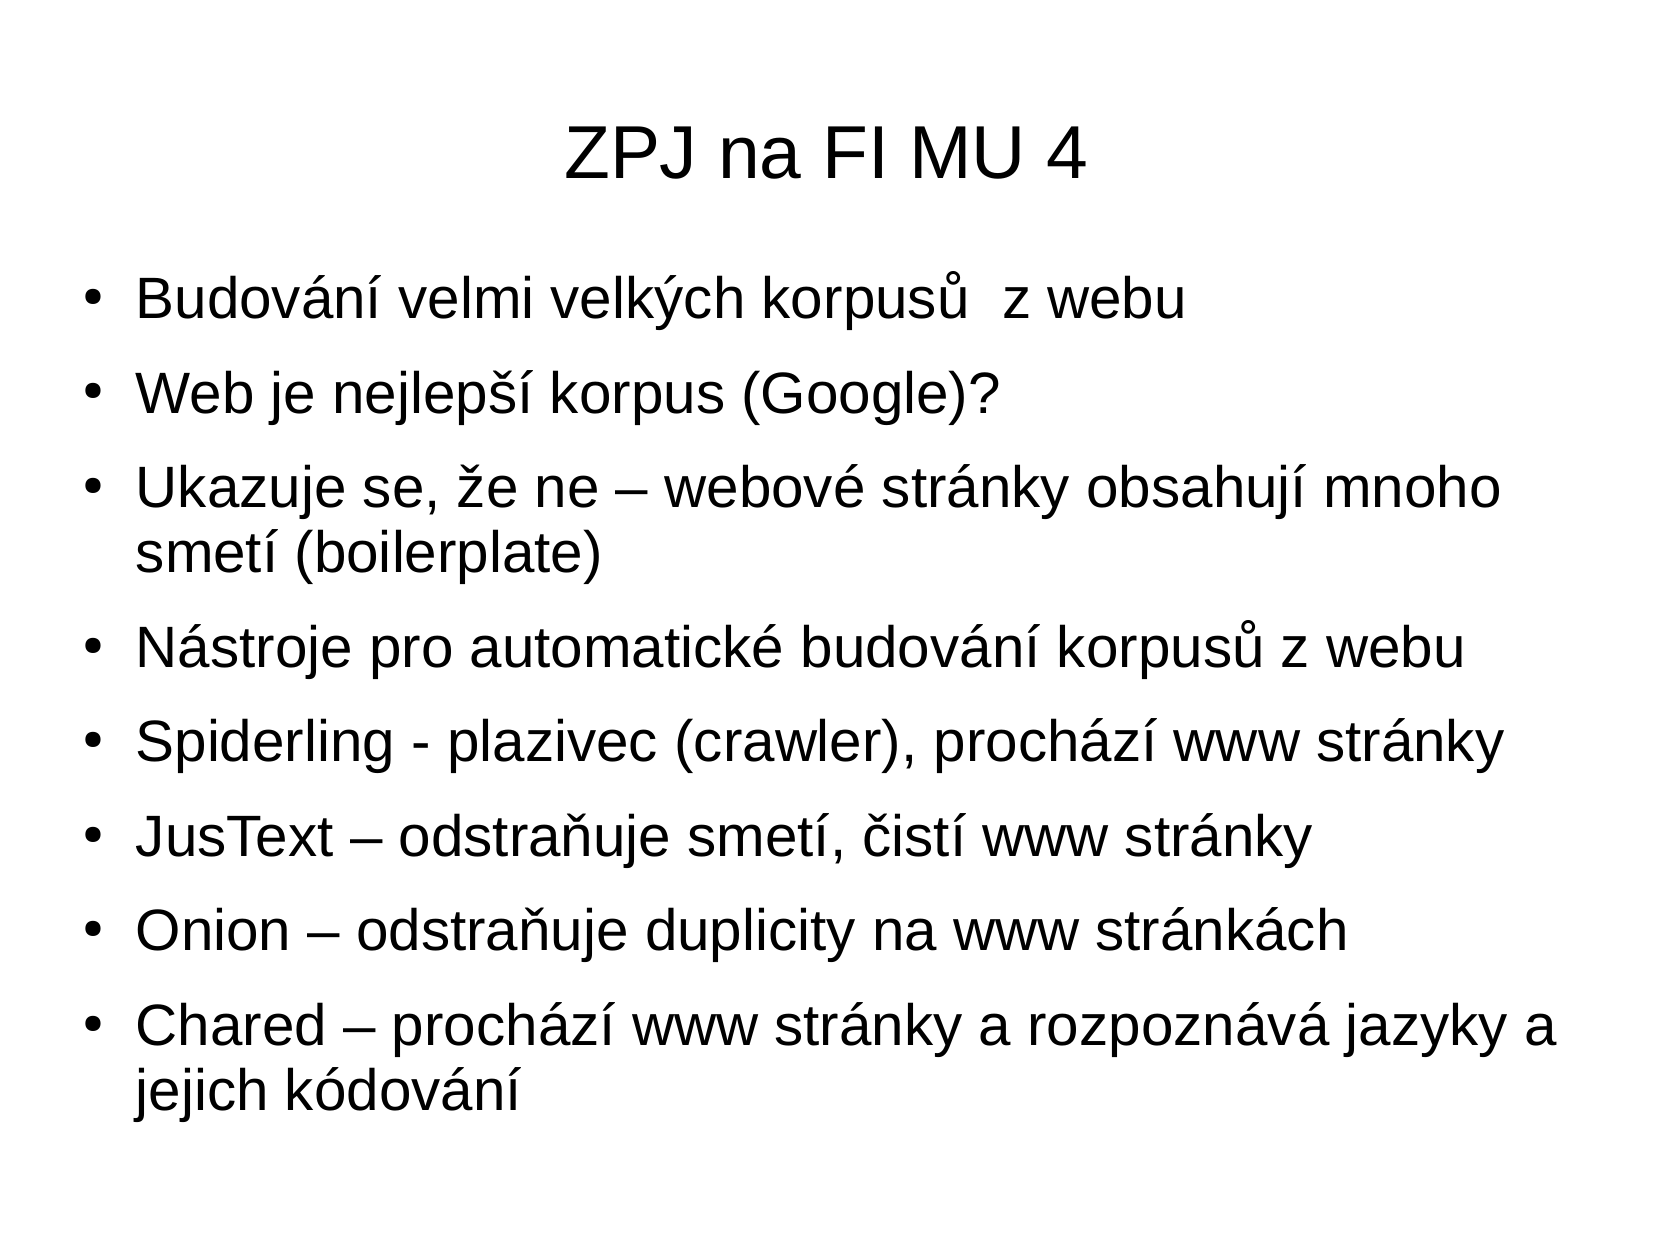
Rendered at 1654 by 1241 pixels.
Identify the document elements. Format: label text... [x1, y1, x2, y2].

list Budování velmi velkých korpusů z webu Web je nejlepší korpus (Google)? Ukazuje se, že ne – webové stránky obsahují mnoho smetí (boilerplate) Nástroje pro automatické budování korpusů z webu Spiderling - plazivec (crawler), prochází www stránky JusText – odstraňuje smetí, čistí www stránky Onion – odstraňuje duplicity na www stránkách Chared – prochází www stránky a rozpoznává jazyky a jejich kódování [64, 265, 1577, 1152]
title ZPJ na FI MU 4 [82, 49, 1571, 257]
